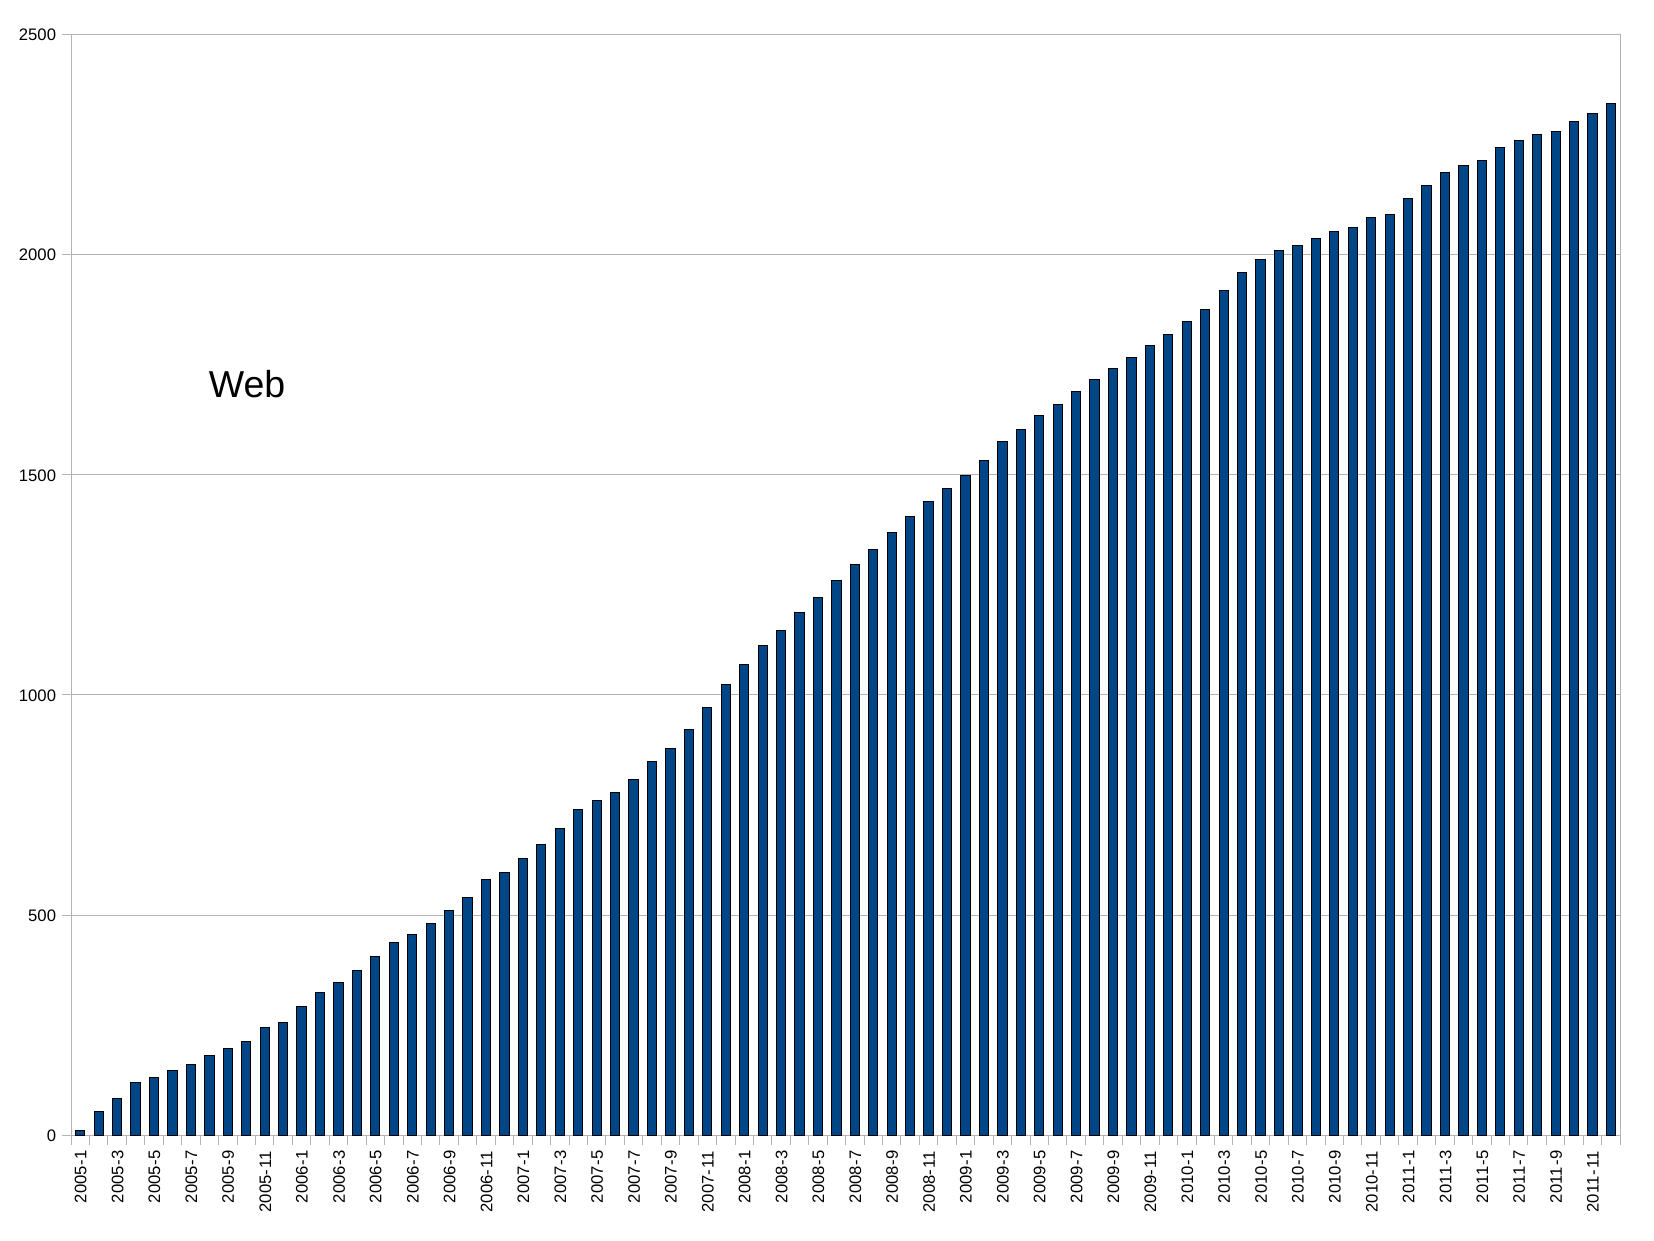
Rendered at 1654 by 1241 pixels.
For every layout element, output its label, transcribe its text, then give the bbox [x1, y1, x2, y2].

text_box Web [194, 355, 301, 413]
chart [0, 0, 1654, 1238]
